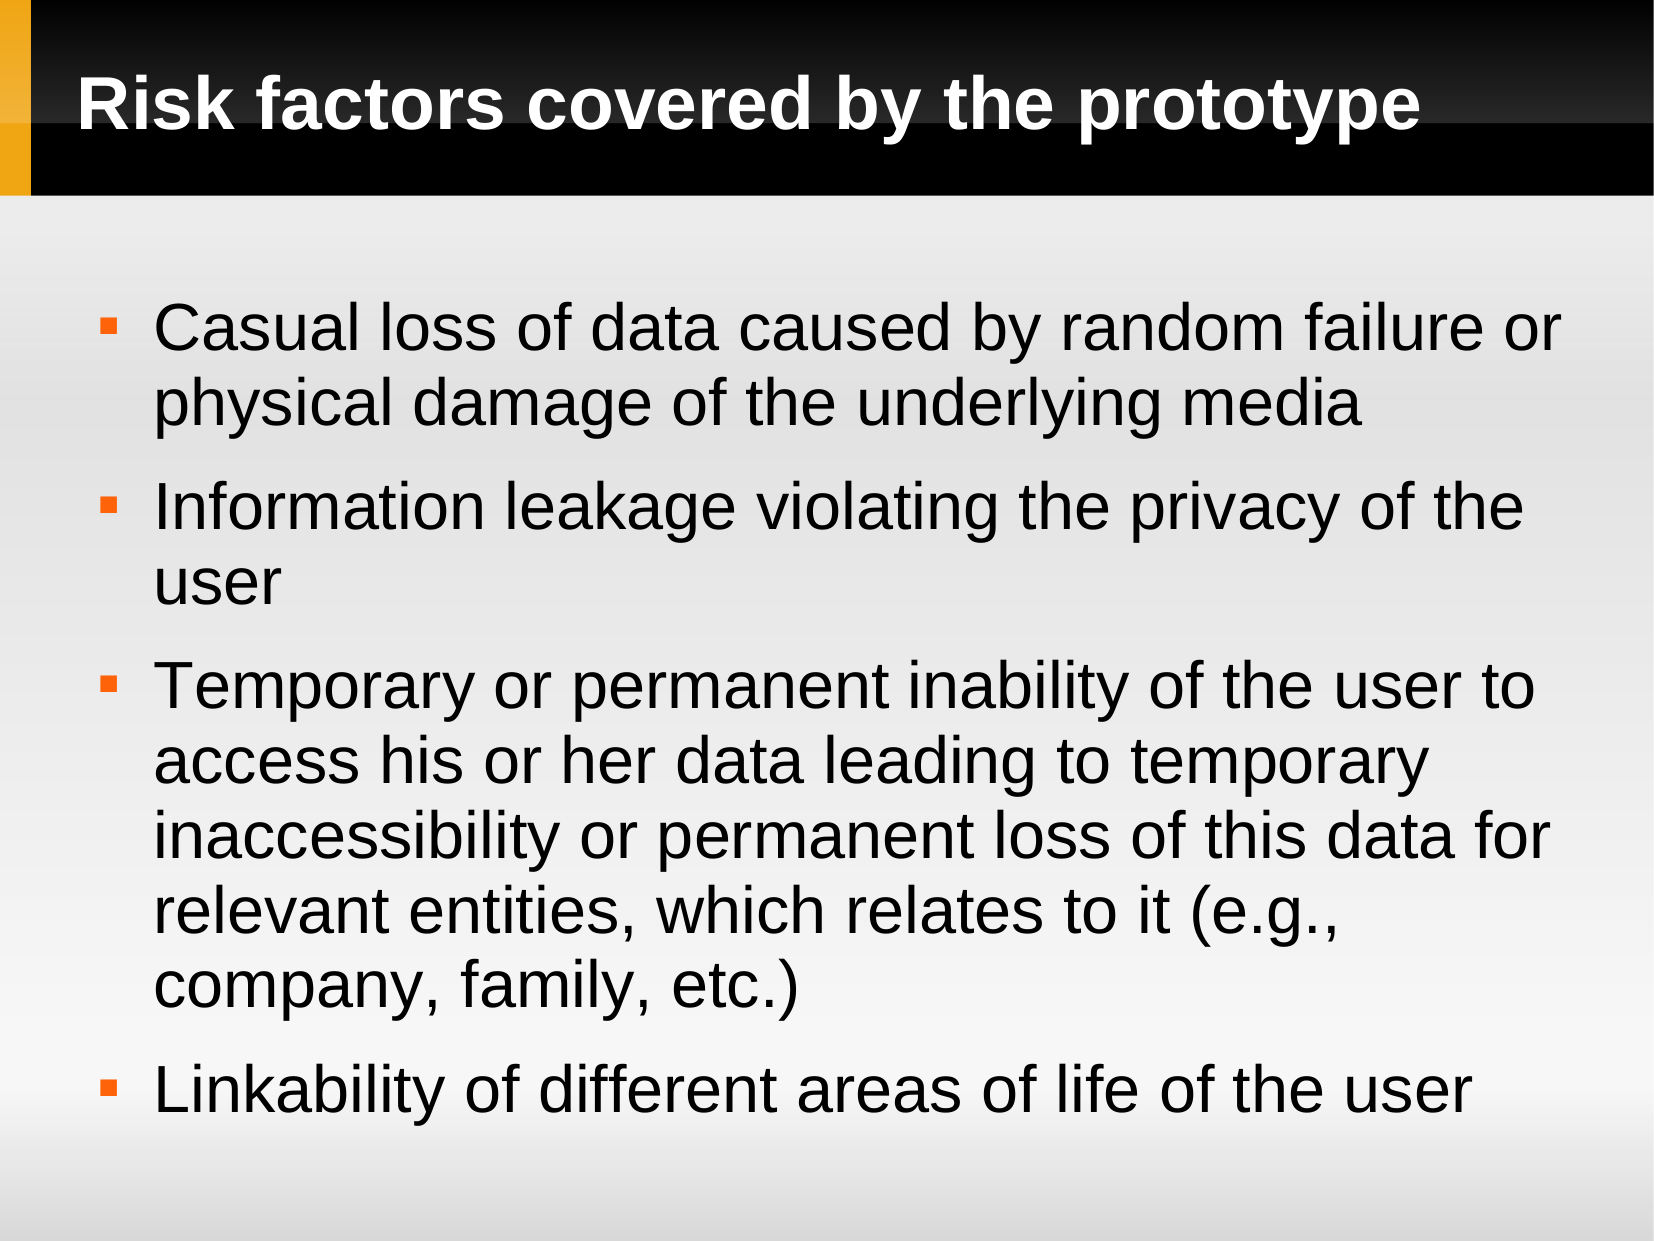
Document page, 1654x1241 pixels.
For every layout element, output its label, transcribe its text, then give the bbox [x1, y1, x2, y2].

list Casual loss of data caused by random failure or physical damage of the underlying media Information leakage violating the privacy of the user Temporary or permanent inability of the user to access his or her data leading to temporary inaccessibility or permanent loss of this data for relevant entities, which relates to it (e.g., company, family, etc.) Linkability of different areas of life of the user [82, 290, 1571, 1127]
title Risk factors covered by the prototype [76, 7, 1565, 200]
picture [0, 0, 1654, 1241]
